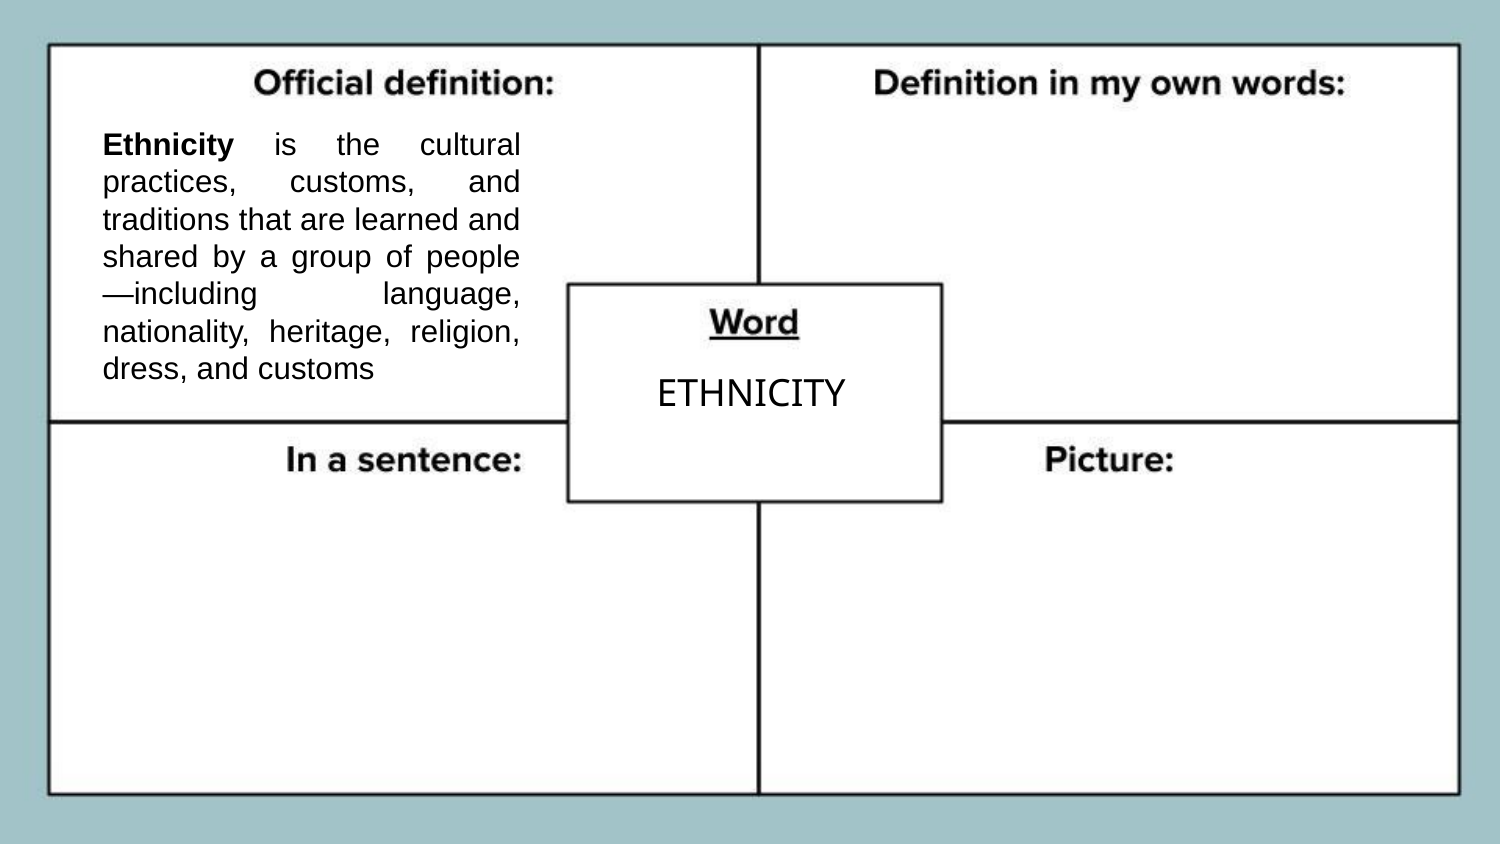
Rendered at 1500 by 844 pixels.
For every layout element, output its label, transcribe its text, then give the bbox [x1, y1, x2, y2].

text_box Ethnicity is the cultural practices, customs, and traditions that are learned and shared by a group of people—including language, nationality, heritage, religion, dress, and customs [87, 108, 537, 401]
picture [0, 0, 1500, 844]
text_box ETHNICITY [612, 353, 903, 474]
